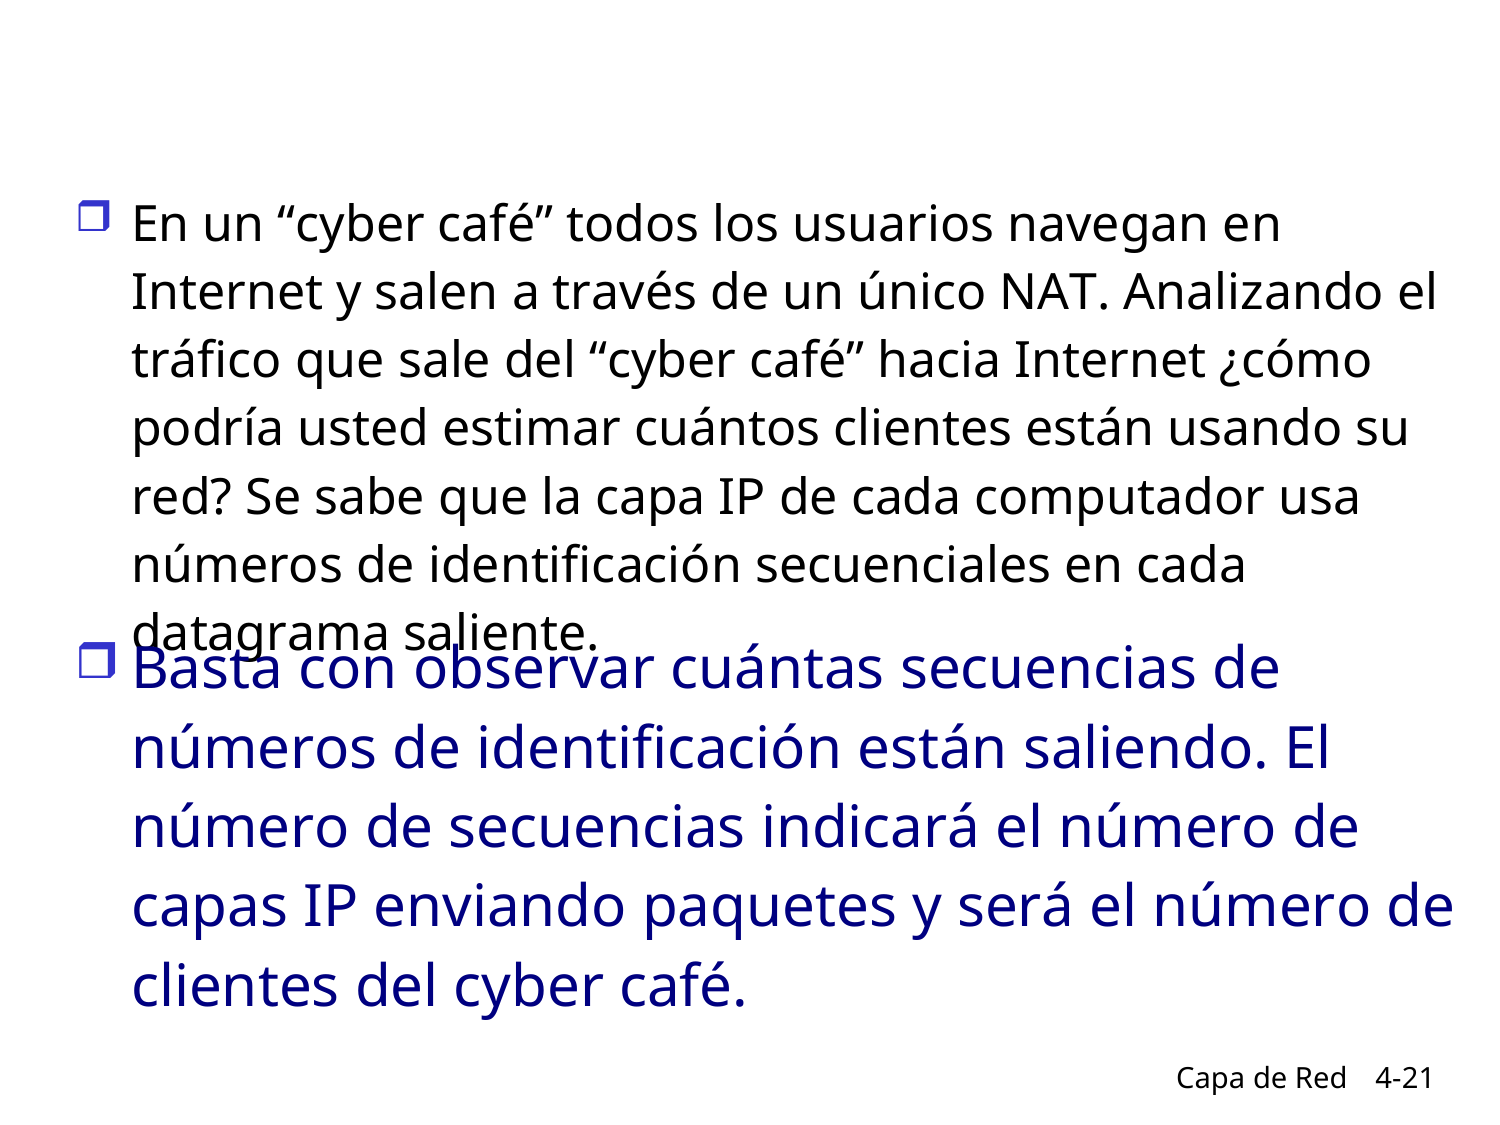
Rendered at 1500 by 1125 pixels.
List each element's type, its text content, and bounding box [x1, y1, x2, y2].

list Basta con observar cuántas secuencias de números de identificación están saliendo. El número de secuencias indicará el número de capas IP enviando paquetes y será el número de clientes del cyber café. [75, 626, 1463, 1028]
list En un “cyber café” todos los usuarios navegan en Internet y salen a través de un único NAT. Analizando el tráfico que sale del “cyber café” hacia Internet ¿cómo podría usted estimar cuántos clientes están usando su red? Se sabe que la capa IP de cada computador usa números de identificación secuenciales en cada datagrama saliente. [75, 187, 1463, 589]
